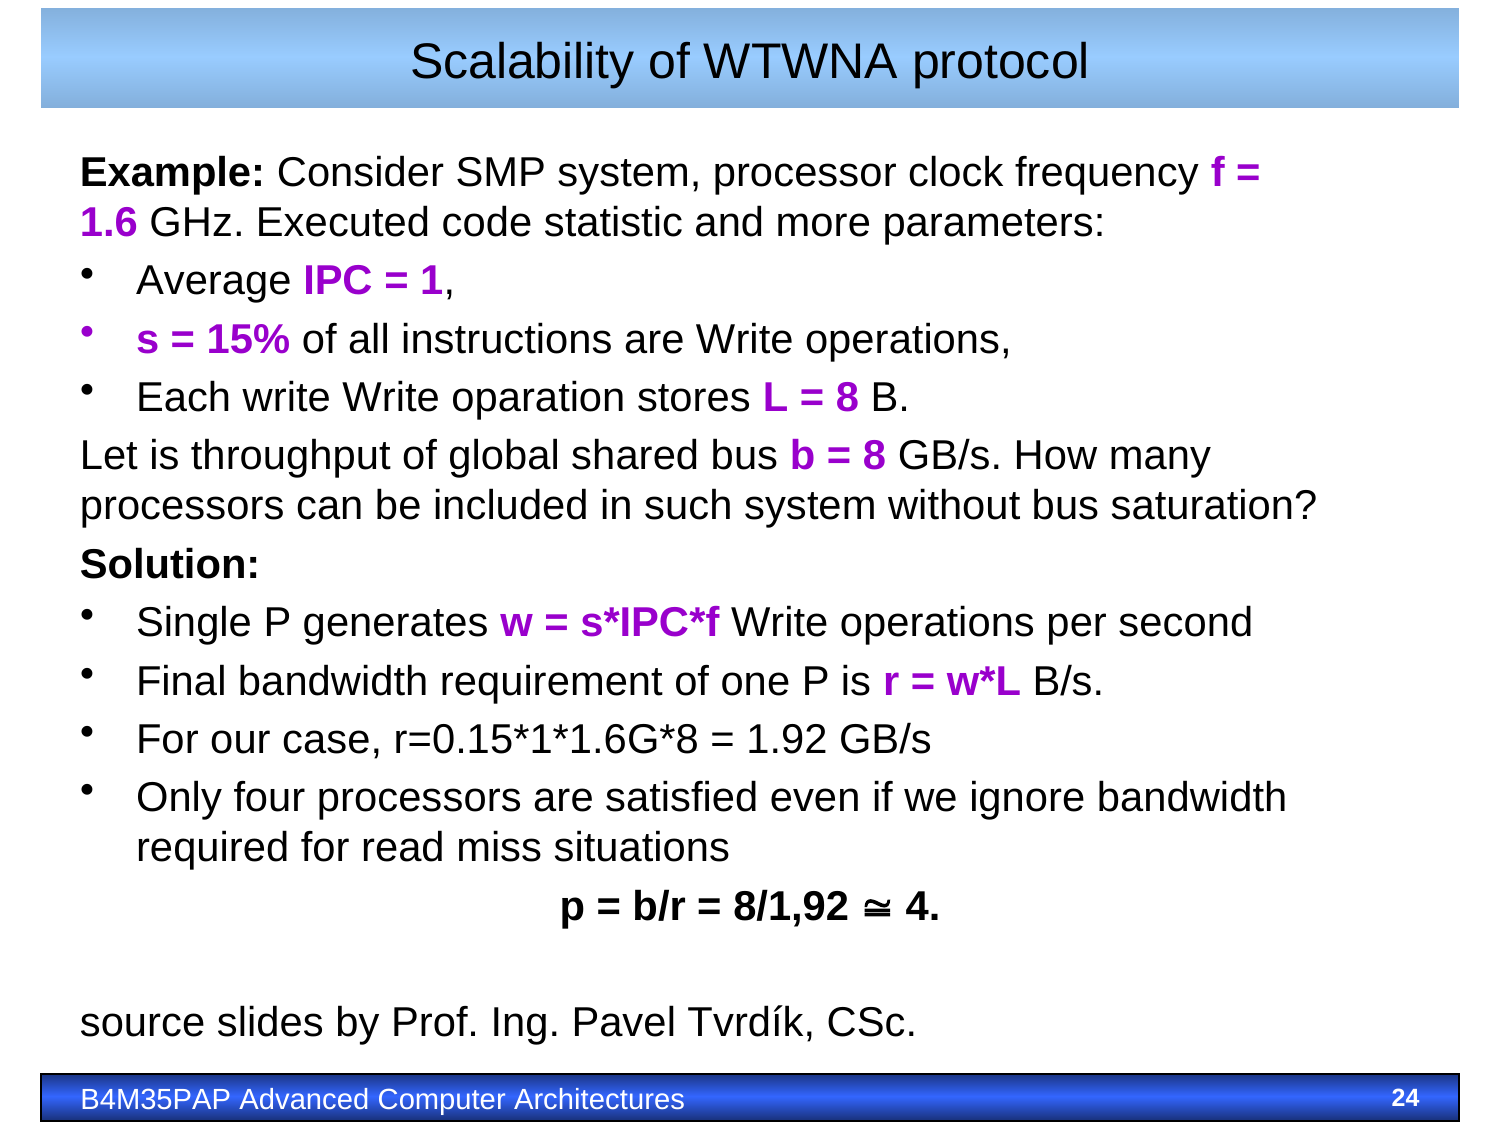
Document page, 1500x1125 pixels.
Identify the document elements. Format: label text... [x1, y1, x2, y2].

list Example: Consider SMP system, processor clock frequency f = 1.6 GHz. Executed code statistic and more parameters: Average IPC = 1, s = 15% of all instructions are Write operations, Each write Write oparation stores L = 8 B. Let is throughput of global shared bus b = 8 GB/s. How many processors can be included in such system without bus saturation? Solution: Single P generates w = s*IPC*f Write operations per second Final bandwidth requirement of one P is r = w*L B/s. For our case, r=0.15*1*1.6G*8 = 1.92 GB/s Only four processors are satisfied even if we ignore bandwidth required for read miss situations p = b/r = 8/1,92  4. source slides by Prof. Ing. Pavel Tvrdík, CSc. [64, 137, 1436, 1000]
title Scalability of WTWNA protocol [41, 8, 1459, 108]
